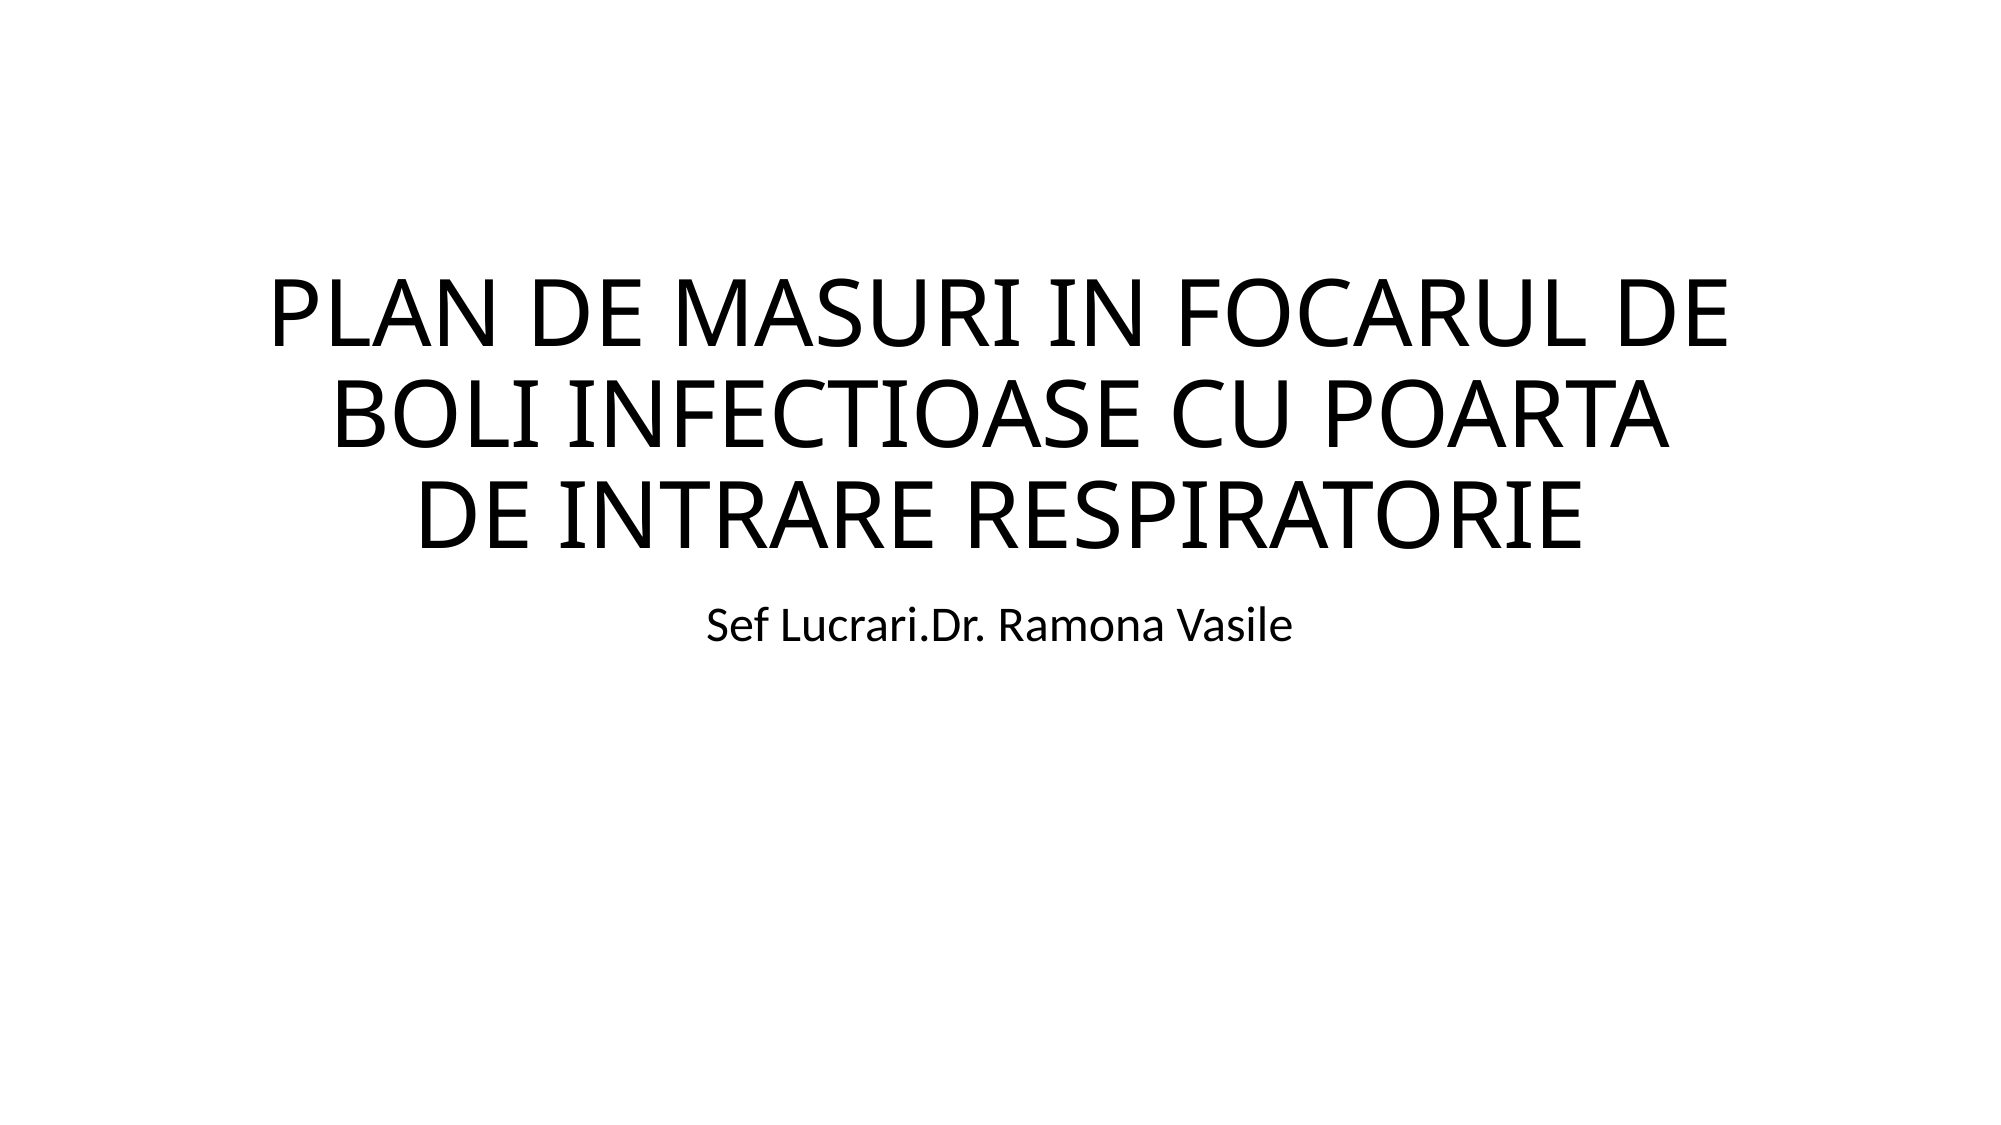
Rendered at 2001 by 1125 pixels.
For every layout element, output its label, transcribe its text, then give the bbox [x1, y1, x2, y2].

title PLAN DE MASURI IN FOCARUL DE BOLI INFECTIOASE CU POARTA DE INTRARE RESPIRATORIE [249, 184, 1750, 576]
subtitle Sef Lucrari.Dr. Ramona Vasile [249, 590, 1750, 863]
